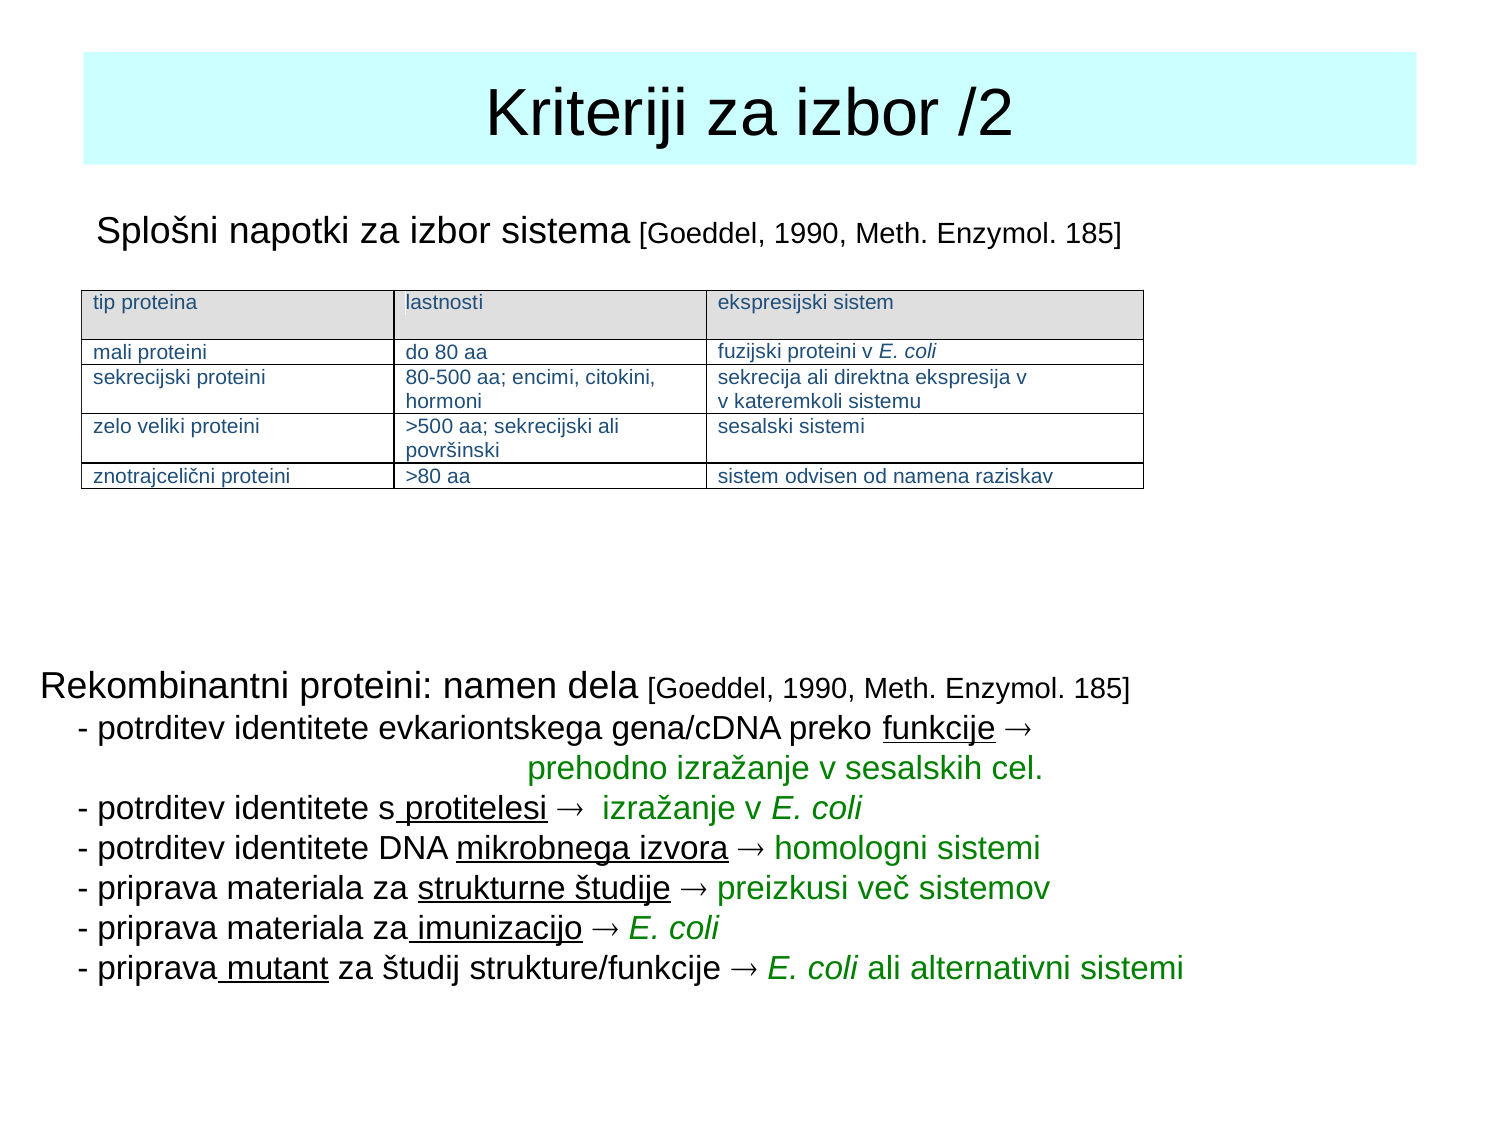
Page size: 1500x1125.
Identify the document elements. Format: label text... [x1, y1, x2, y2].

text_box Kriteriji za izbor /2 [83, 52, 1417, 165]
picture [81, 289, 1155, 578]
chart [82, 290, 1158, 581]
text_box Splošni napotki za izbor sistema [Goeddel, 1990, Meth. Enzymol. 185] Rekombinantni proteini: namen dela [Goeddel, 1990, Meth. Enzymol. 185] - potrditev identitete evkariontskega gena/cDNA preko funkcije  prehodno izražanje v sesalskih cel. - potrditev identitete s protitelesi  izražanje v E. coli - potrditev identitete DNA mikrobnega izvora  homologni sistemi - priprava materiala za strukturne študije  preizkusi več sistemov - priprava materiala za imunizacijo  E. coli - priprava mutant za študij strukture/funkcije  E. coli ali alternativni sistemi [24, 198, 1475, 1039]
